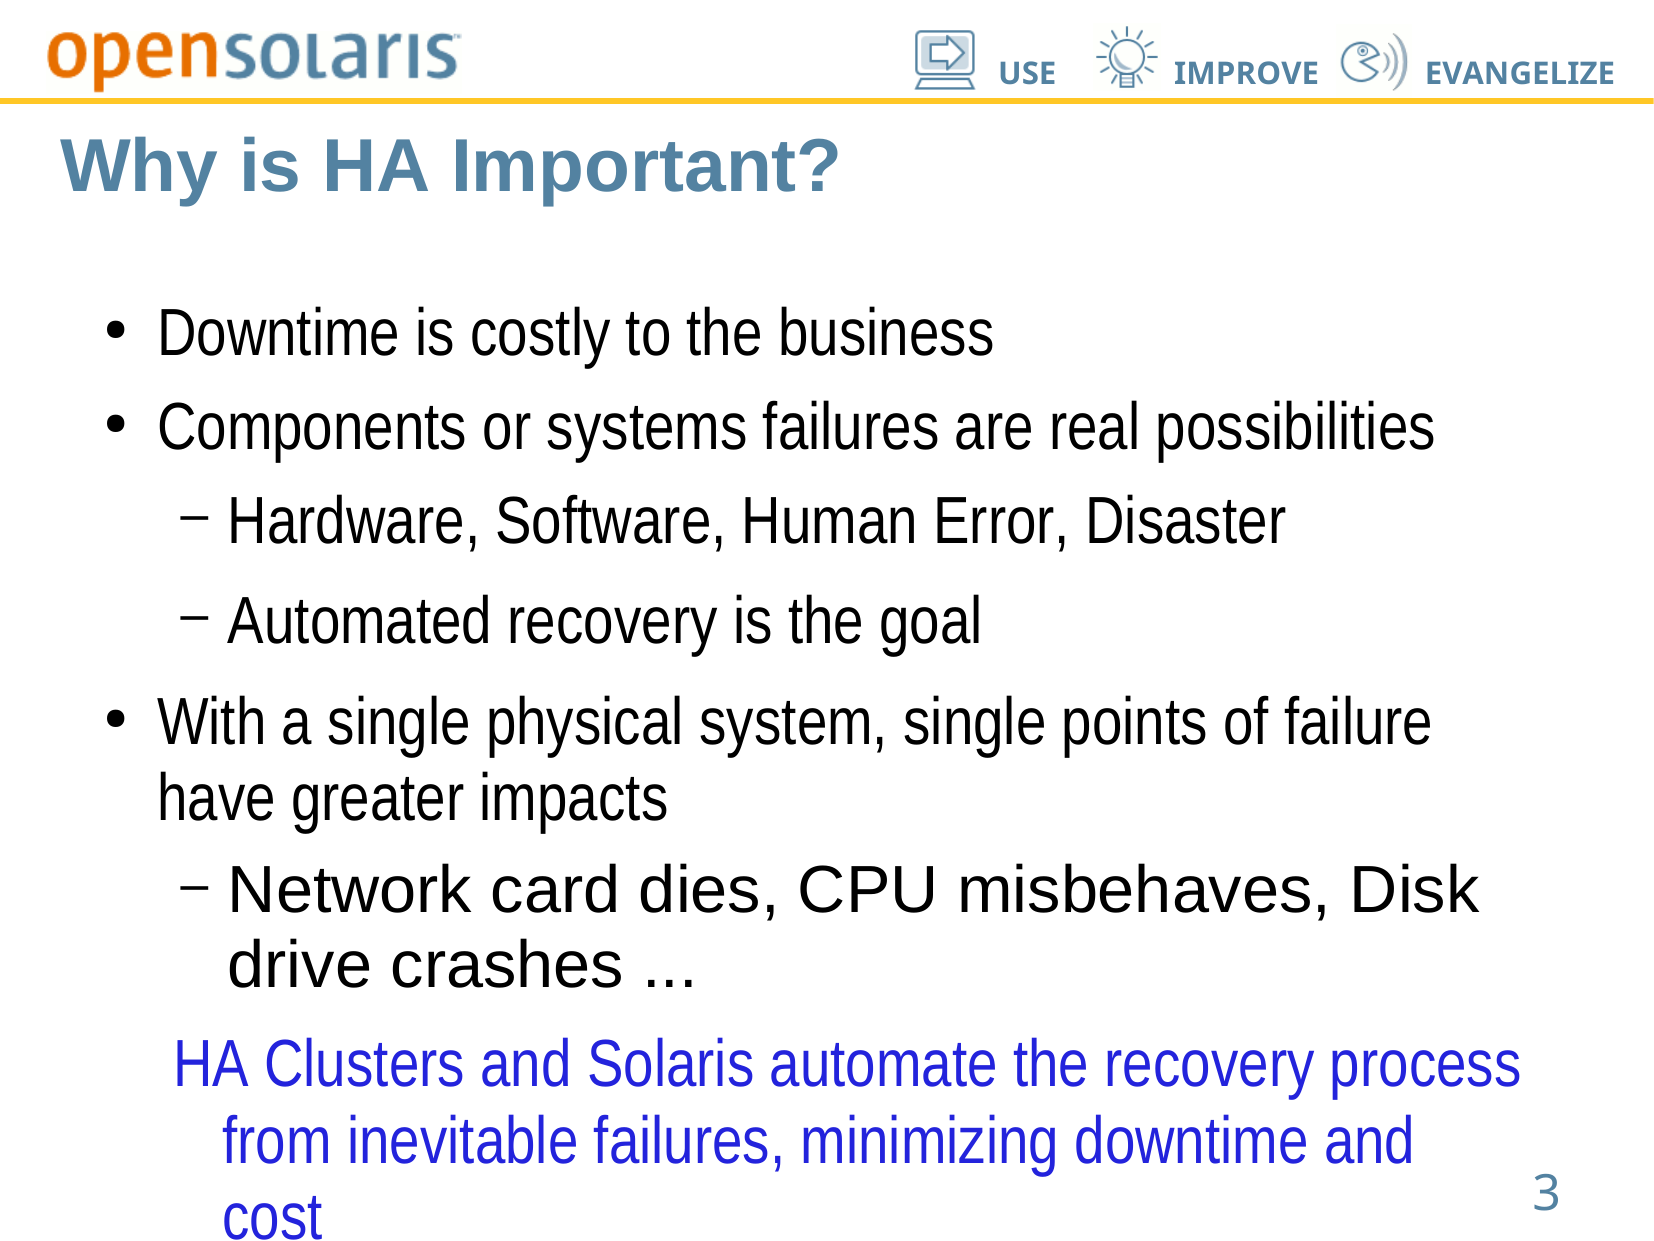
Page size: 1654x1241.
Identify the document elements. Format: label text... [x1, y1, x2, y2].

picture [907, 22, 983, 98]
picture [46, 31, 462, 94]
picture [1093, 23, 1161, 91]
title Why is HA Important? [60, 120, 1534, 211]
list Downtime is costly to the business Components or systems failures are real possibilities Hardware, Software, Human Error, Disaster Automated recovery is the goal With a single physical system, single points of failure have greater impacts Network card dies, CPU misbehaves, Disk drive crashes ... [86, 293, 1560, 1002]
picture [1336, 24, 1412, 98]
text_box HA Clusters and Solaris automate the recovery process from inevitable failures, minimizing downtime and cost [96, 1023, 1530, 1195]
